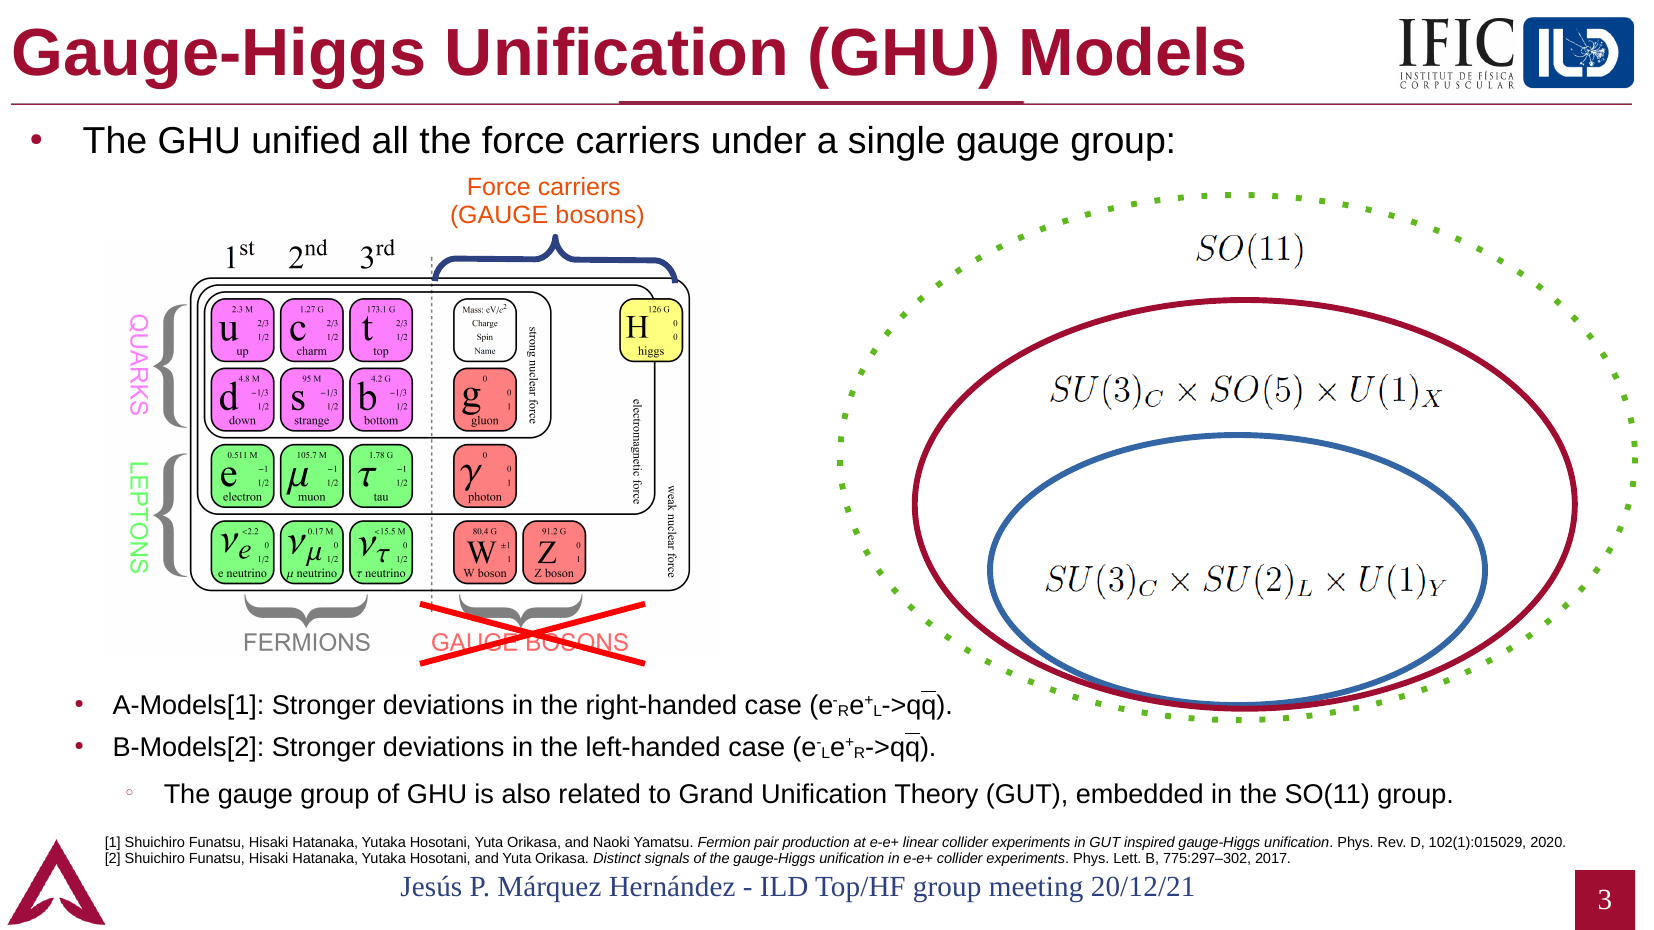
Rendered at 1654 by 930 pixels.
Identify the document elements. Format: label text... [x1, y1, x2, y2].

text_box [1] Shuichiro Funatsu, Hisaki Hatanaka, Yutaka Hosotani, Yuta Orikasa, and Naoki Yamatsu. Fermion pair production at e-e+ linear collider experiments in GUT inspired gauge-Higgs unification. Phys. Rev. D, 102(1):015029, 2020. [2] Shuichiro Funatsu, Hisaki Hatanaka, Yutaka Hosotani, and Yuta Orikasa. Distinct signals of the gauge-Higgs unification in e-e+ collider experiments. Phys. Lett. B, 775:297–302, 2017. [90, 826, 1653, 874]
picture [11, 101, 1632, 105]
picture [105, 239, 721, 656]
picture [1500, 16, 1517, 92]
picture [1035, 359, 1448, 420]
picture [1185, 224, 1309, 273]
text_box Force carriers (GAUGE bosons) [375, 165, 721, 236]
list A-Models[1]: Stronger deviations in the right-handed case (e-Re+L->qq). B-Models[2]: Stronger deviations in the left-handed case (e-Le+R->qq). The gauge group of GHU is also related to Grand Unification Theory (GUT), embedded in the SO(11) group. [61, 690, 1505, 827]
picture [465, 637, 600, 656]
picture [1522, 14, 1635, 90]
title Gauge-Higgs Unification (GHU) Models [11, 14, 1500, 102]
list The GHU unified all the force carriers under a single gauge group: [11, 119, 1231, 210]
picture [1035, 554, 1456, 611]
picture [7, 839, 106, 925]
